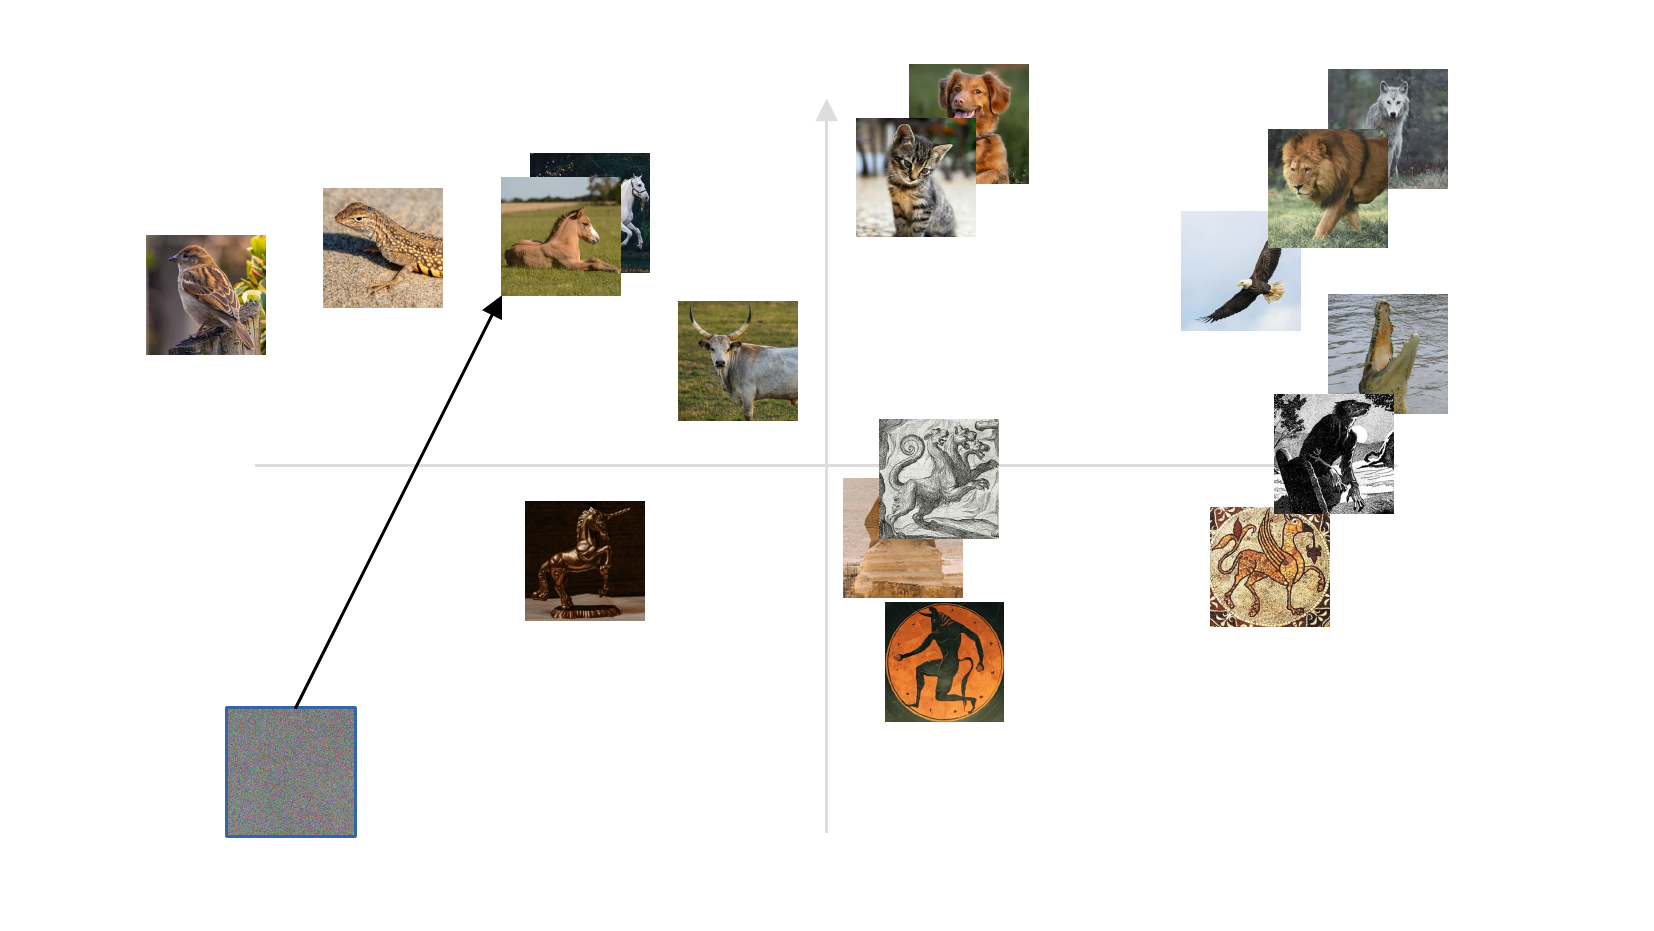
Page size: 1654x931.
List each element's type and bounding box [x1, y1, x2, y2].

picture [885, 602, 1004, 722]
picture [843, 419, 999, 598]
picture [146, 235, 266, 355]
picture [856, 64, 1029, 238]
picture [1181, 69, 1448, 331]
picture [323, 188, 443, 308]
picture [501, 153, 650, 296]
picture [525, 501, 645, 621]
picture [227, 708, 355, 836]
picture [1210, 294, 1448, 627]
picture [678, 301, 798, 421]
